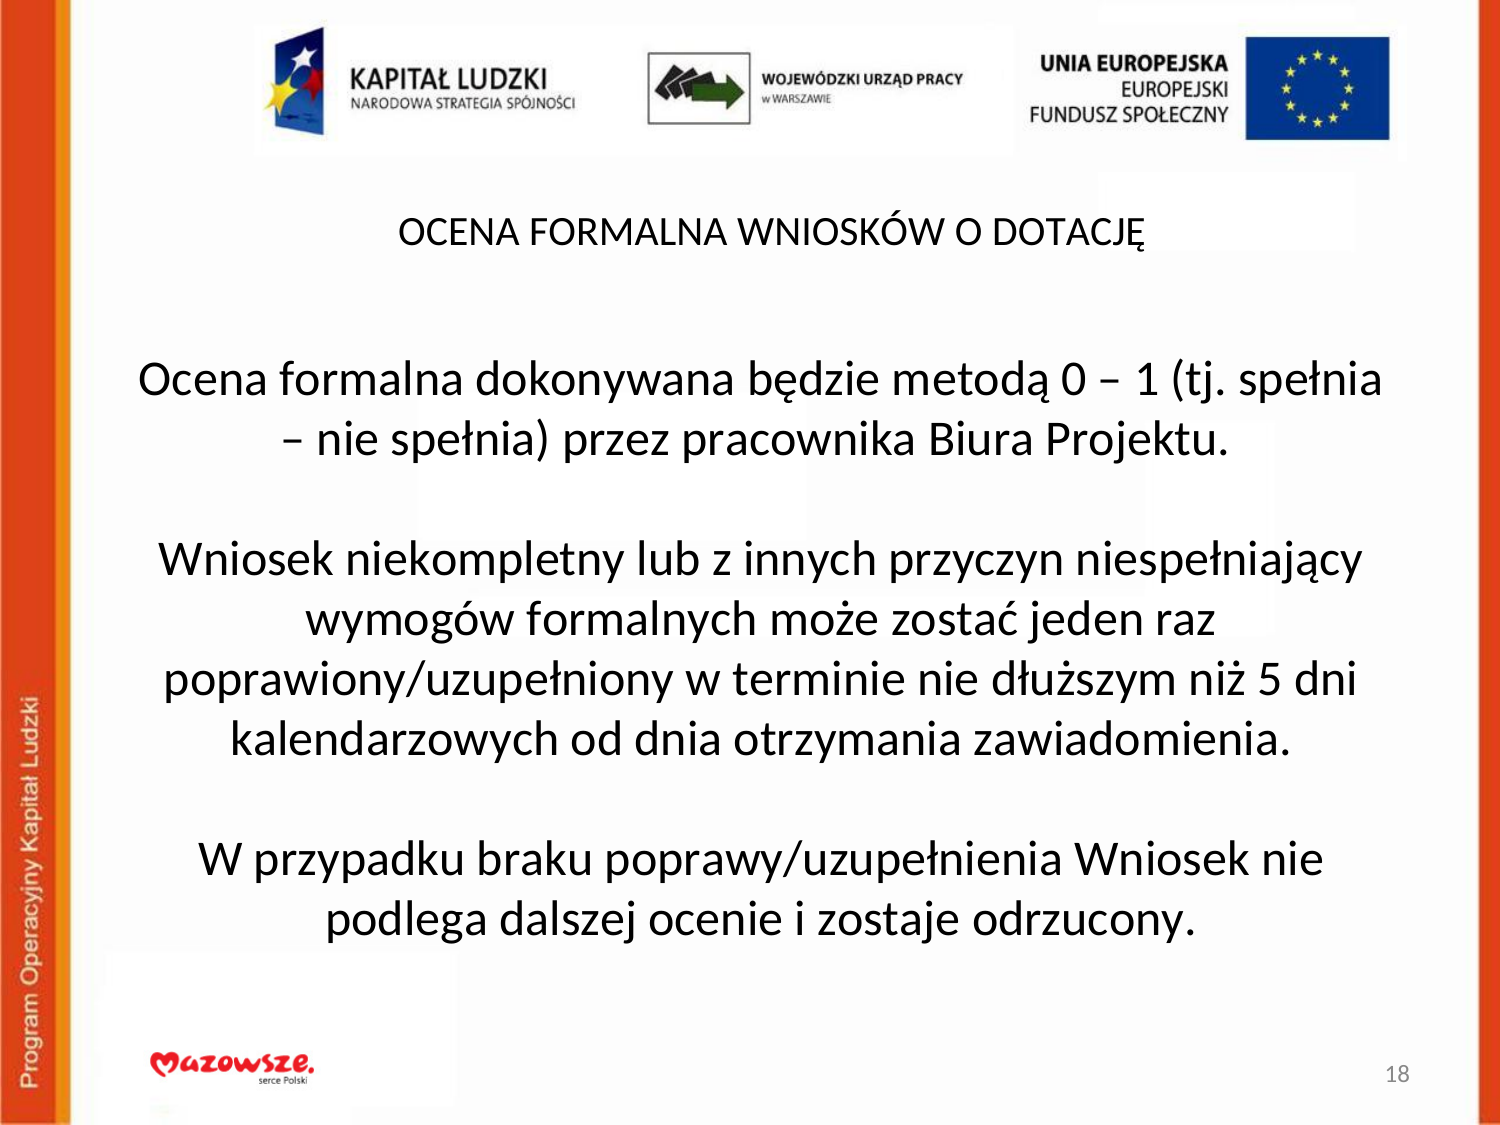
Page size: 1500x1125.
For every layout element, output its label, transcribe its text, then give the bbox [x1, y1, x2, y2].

picture [0, 0, 1500, 1125]
text_box <numer> [1074, 1042, 1426, 1103]
text_box OCENA FORMALNA WNIOSKÓW O DOTACJĘ [194, 196, 1351, 256]
title Ocena formalna dokonywana będzie metodą 0 – 1 (tj. spełnia – nie spełnia) przez pracownika Biura Projektu. Wniosek niekompletny lub z innych przyczyn niespełniający wymogów formalnych może zostać jeden raz poprawiony/uzupełniony w terminie nie dłuższym niż 5 dni kalendarzowych od dnia otrzymania zawiadomienia. W przypadku braku poprawy/uzupełnienia Wniosek nie podlega dalszej ocenie i zostaje odrzucony. [112, 278, 1411, 1012]
